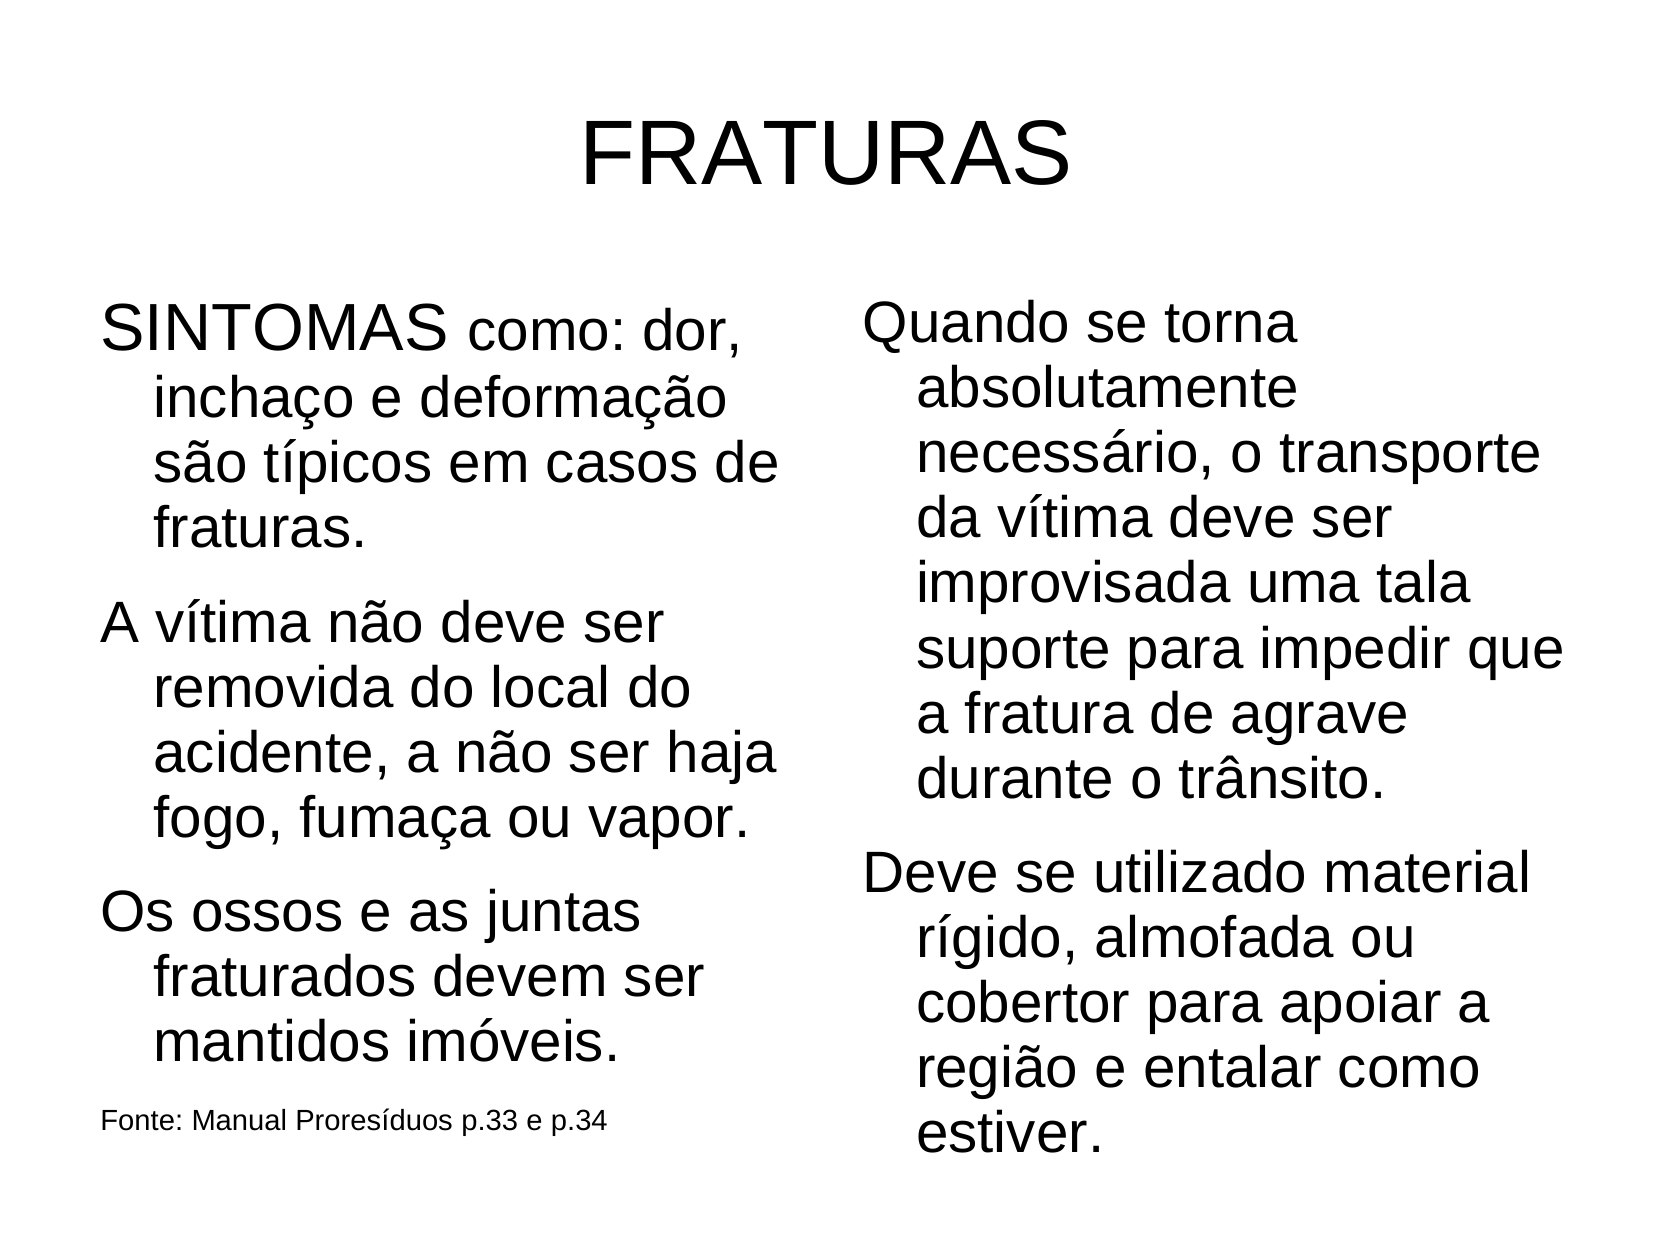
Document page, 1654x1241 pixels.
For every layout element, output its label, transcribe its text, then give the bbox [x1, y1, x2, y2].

list SINTOMAS como: dor, inchaço e deformação são típicos em casos de fraturas. A vítima não deve ser removida do local do acidente, a não ser haja fogo, fumaça ou vapor. Os ossos e as juntas fraturados devem ser mantidos imóveis. Fonte: Manual Proresíduos p.33 e p.34 [82, 290, 809, 1135]
list Quando se torna absolutamente necessário, o transporte da vítima deve ser improvisada uma tala suporte para impedir que a fratura de agrave durante o trânsito. Deve se utilizado material rígido, almofada ou cobertor para apoiar a região e entalar como estiver. [845, 290, 1572, 1162]
title FRATURAS [82, 49, 1571, 257]
